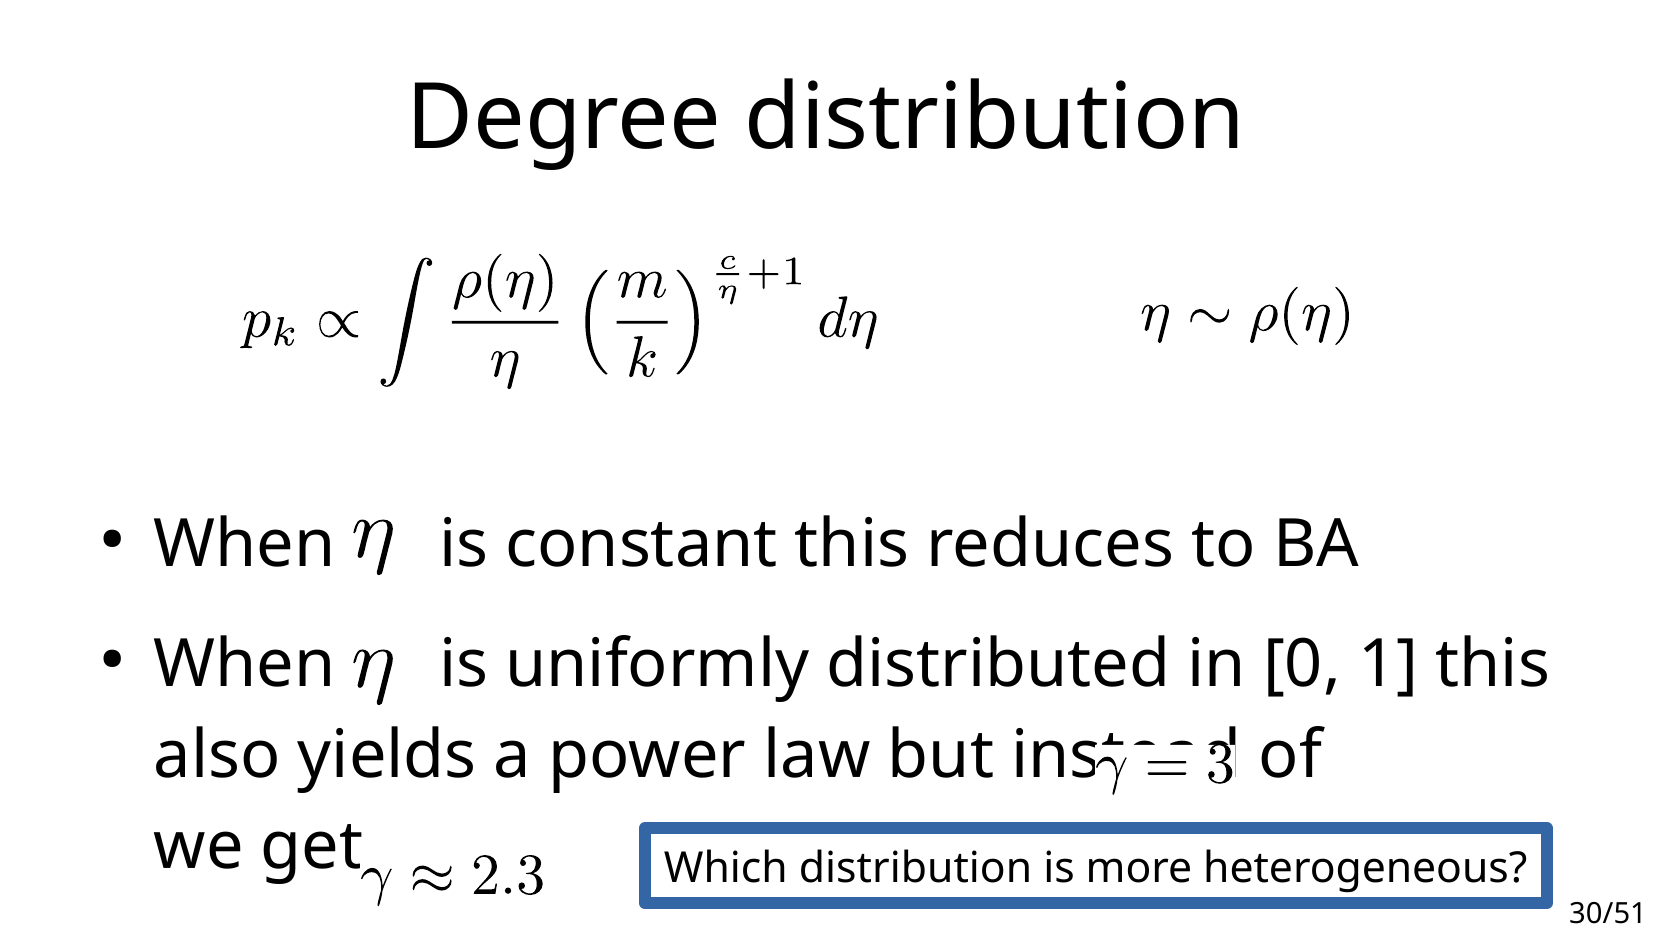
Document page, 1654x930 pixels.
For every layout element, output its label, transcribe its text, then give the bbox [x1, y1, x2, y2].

list When is constant this reduces to BA When is uniformly distributed in [0, 1] this also yields a power law but instead of we get [82, 494, 1571, 916]
text_box [1140, 286, 1355, 345]
title Degree distribution [82, 1, 1571, 225]
text_box [1095, 743, 1235, 796]
text_box [350, 649, 396, 706]
text_box [240, 253, 879, 390]
text_box [360, 855, 546, 907]
list Which distribution is more heterogeneous? [645, 828, 1547, 904]
text_box [350, 519, 396, 576]
